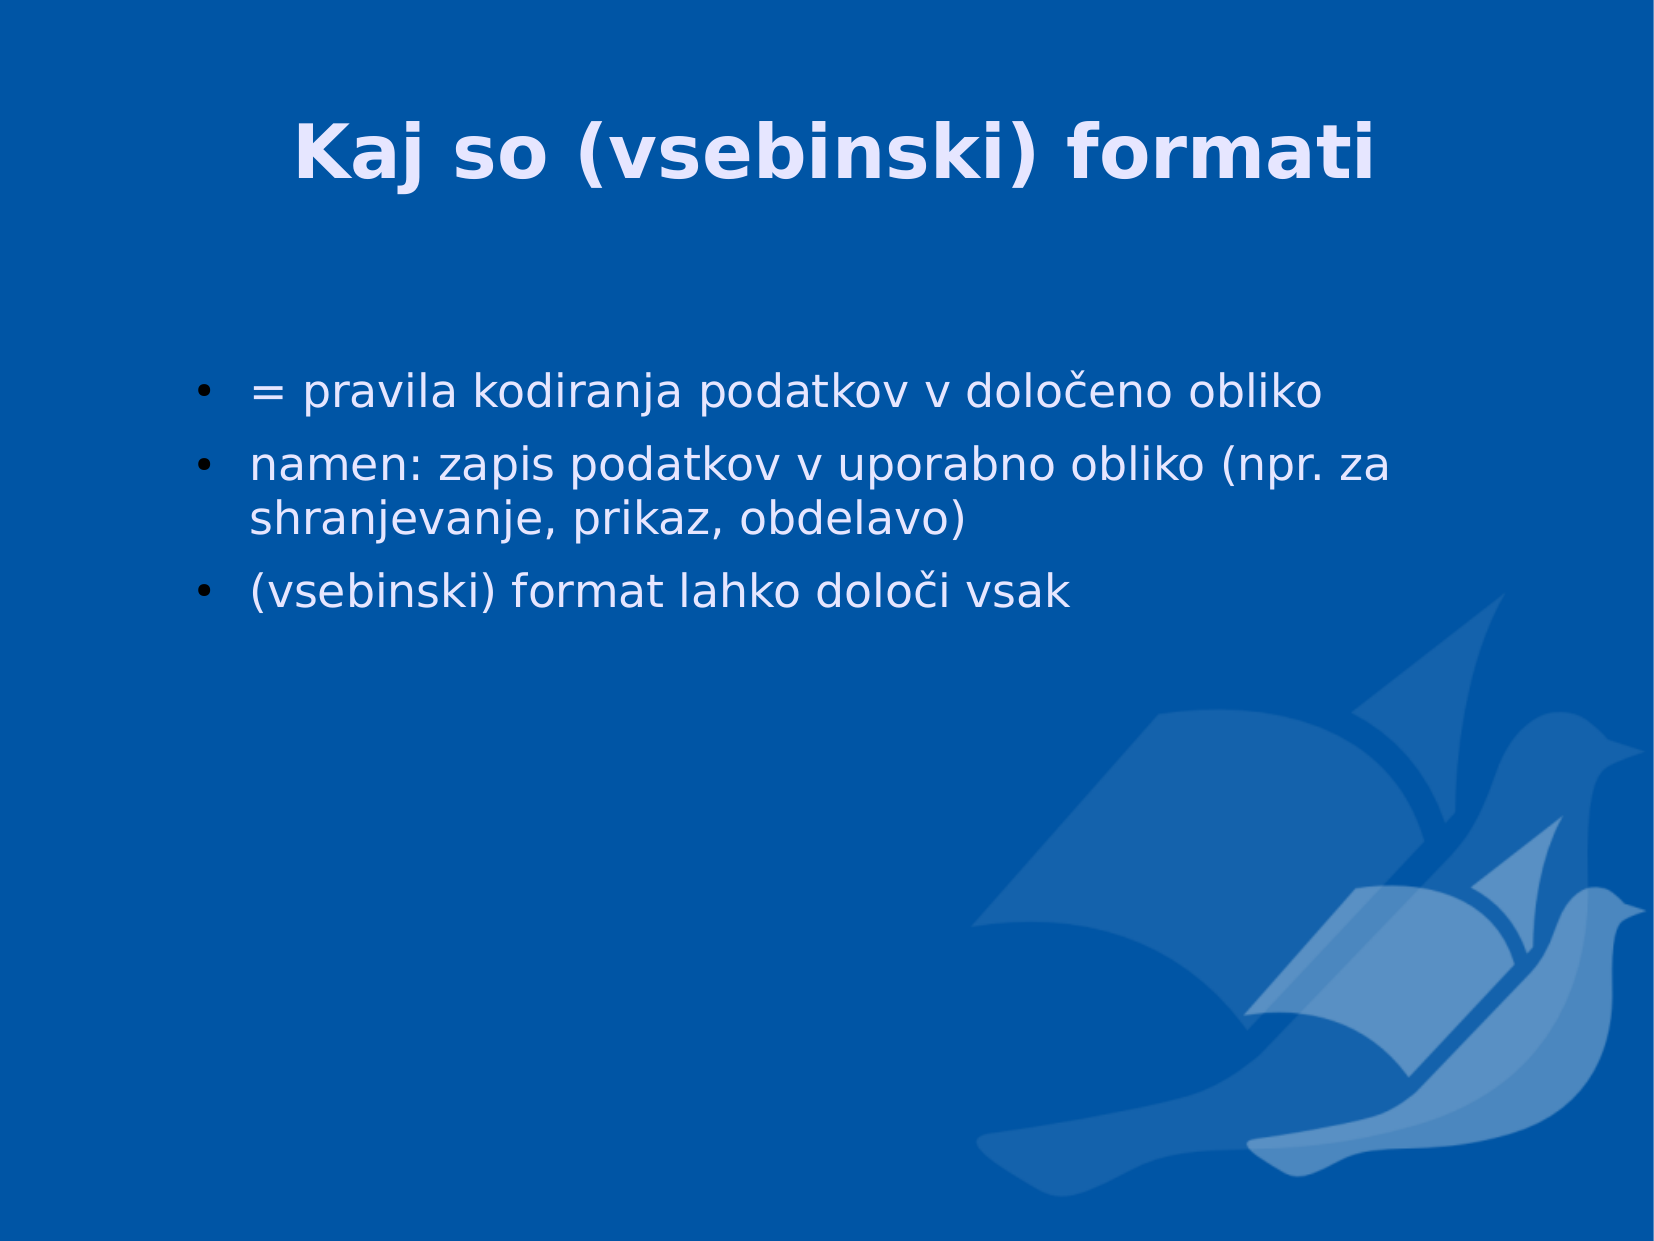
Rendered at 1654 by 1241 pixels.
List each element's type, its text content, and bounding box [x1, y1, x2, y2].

title Kaj so (vsebinski) formati [82, 49, 1571, 257]
picture [0, 0, 1654, 1241]
list = pravila kodiranja podatkov v določeno obliko namen: zapis podatkov v uporabno obliko (npr. za shranjevanje, prikaz, obdelavo) (vsebinski) format lahko določi vsak [178, 364, 1570, 1147]
